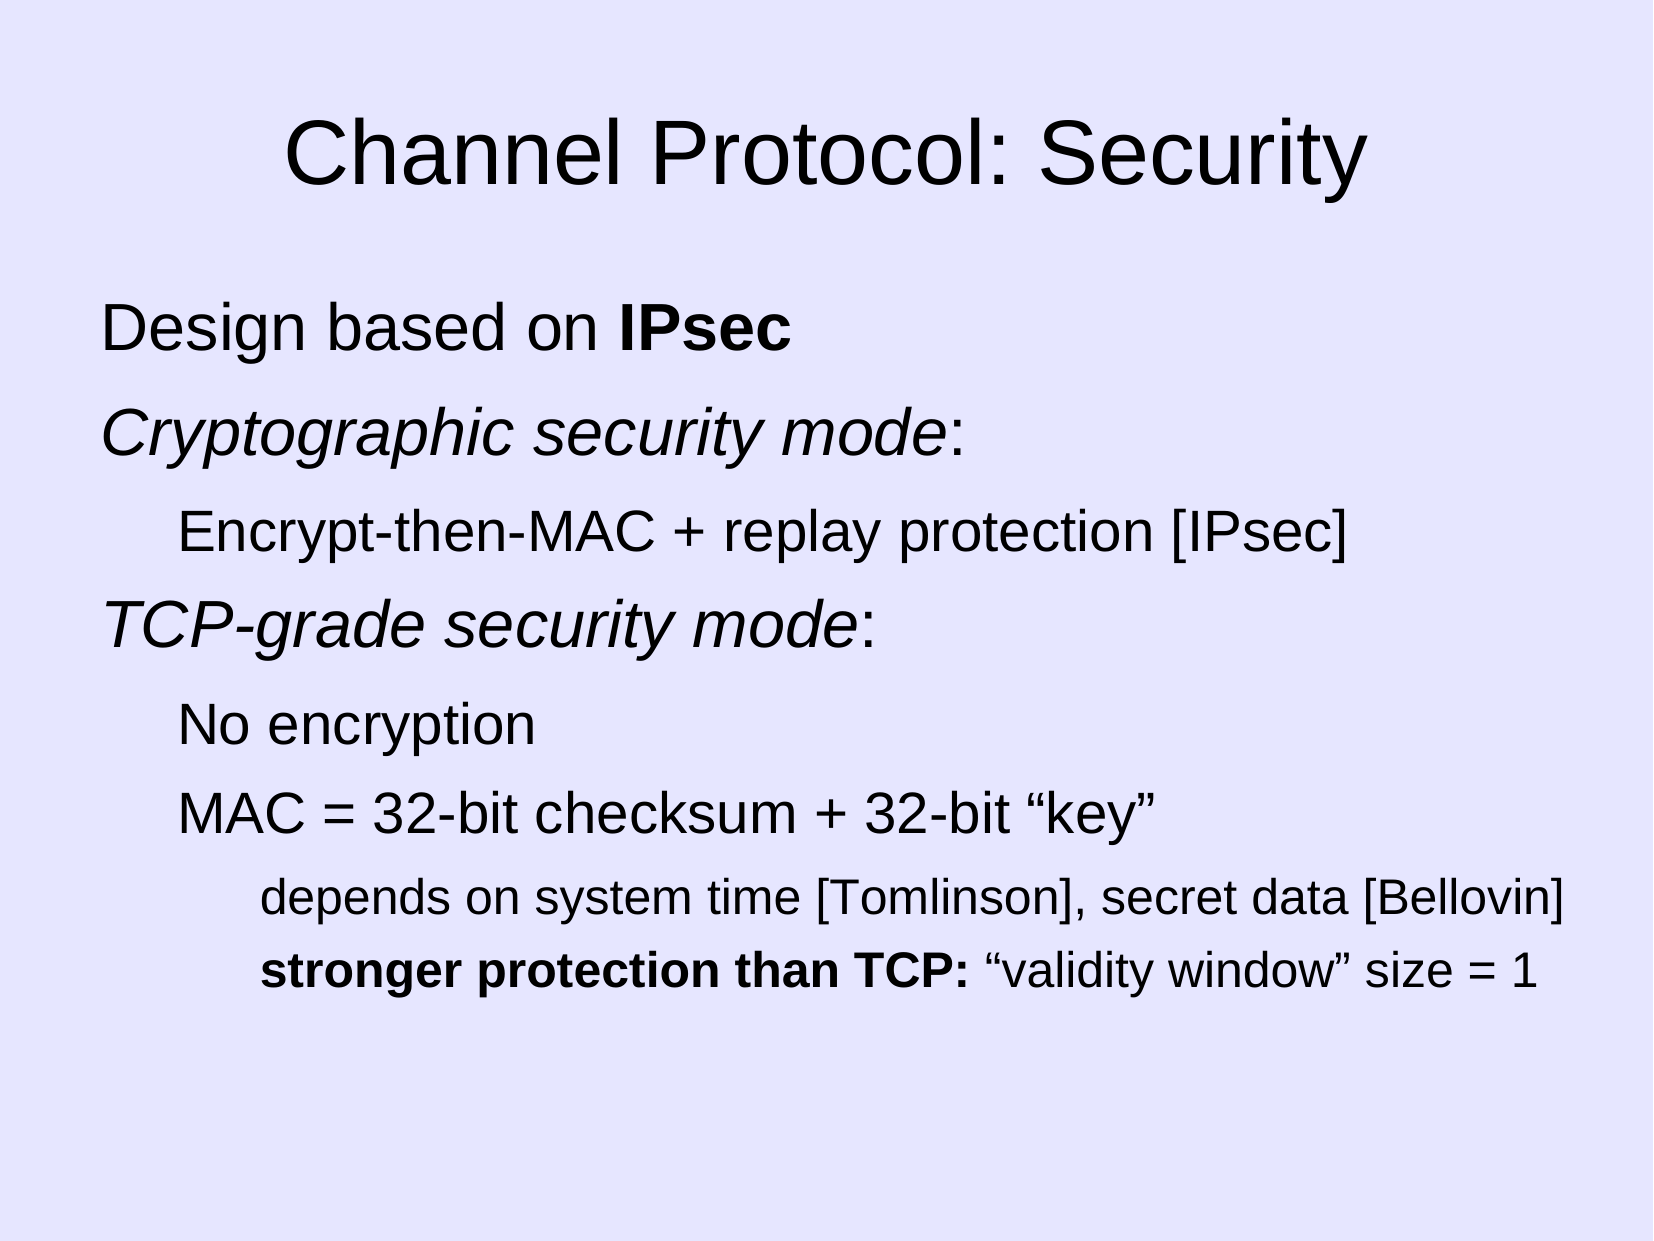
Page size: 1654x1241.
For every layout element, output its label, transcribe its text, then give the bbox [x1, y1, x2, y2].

list Design based on IPsec Cryptographic security mode: Encrypt-then-MAC + replay protection [IPsec] TCP-grade security mode: No encryption MAC = 32-bit checksum + 32-bit “key” depends on system time [Tomlinson], secret data [Bellovin] stronger protection than TCP: “validity window” size = 1 [82, 290, 1571, 1095]
title Channel Protocol: Security [82, 56, 1571, 250]
